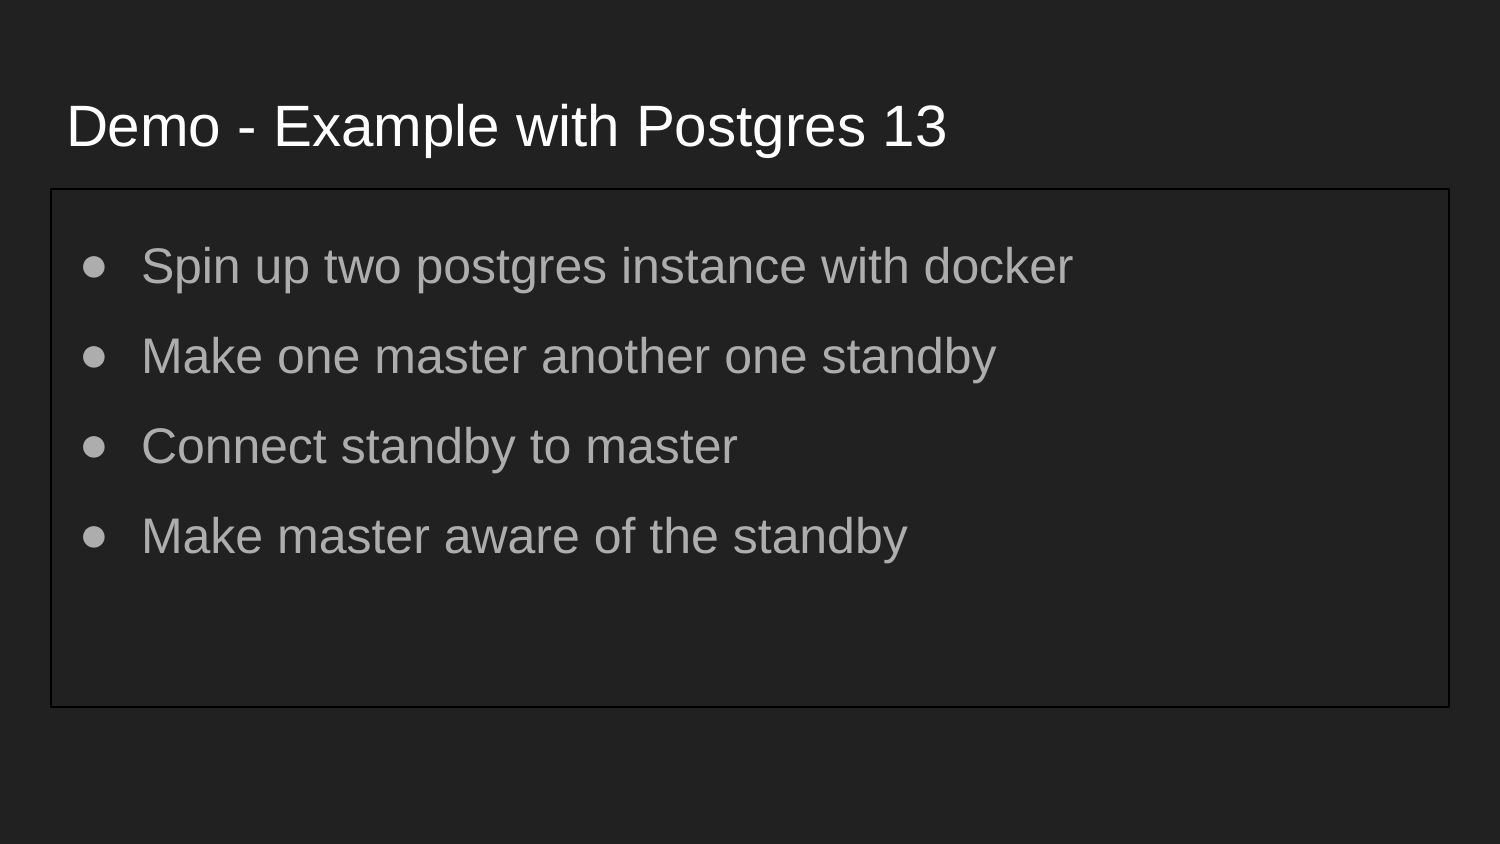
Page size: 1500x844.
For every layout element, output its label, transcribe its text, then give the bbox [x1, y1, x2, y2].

title Demo - Example with Postgres 13 [51, 72, 1449, 167]
list Spin up two postgres instance with docker Make one master another one standby Connect standby to master Make master aware of the standby [51, 189, 1449, 708]
